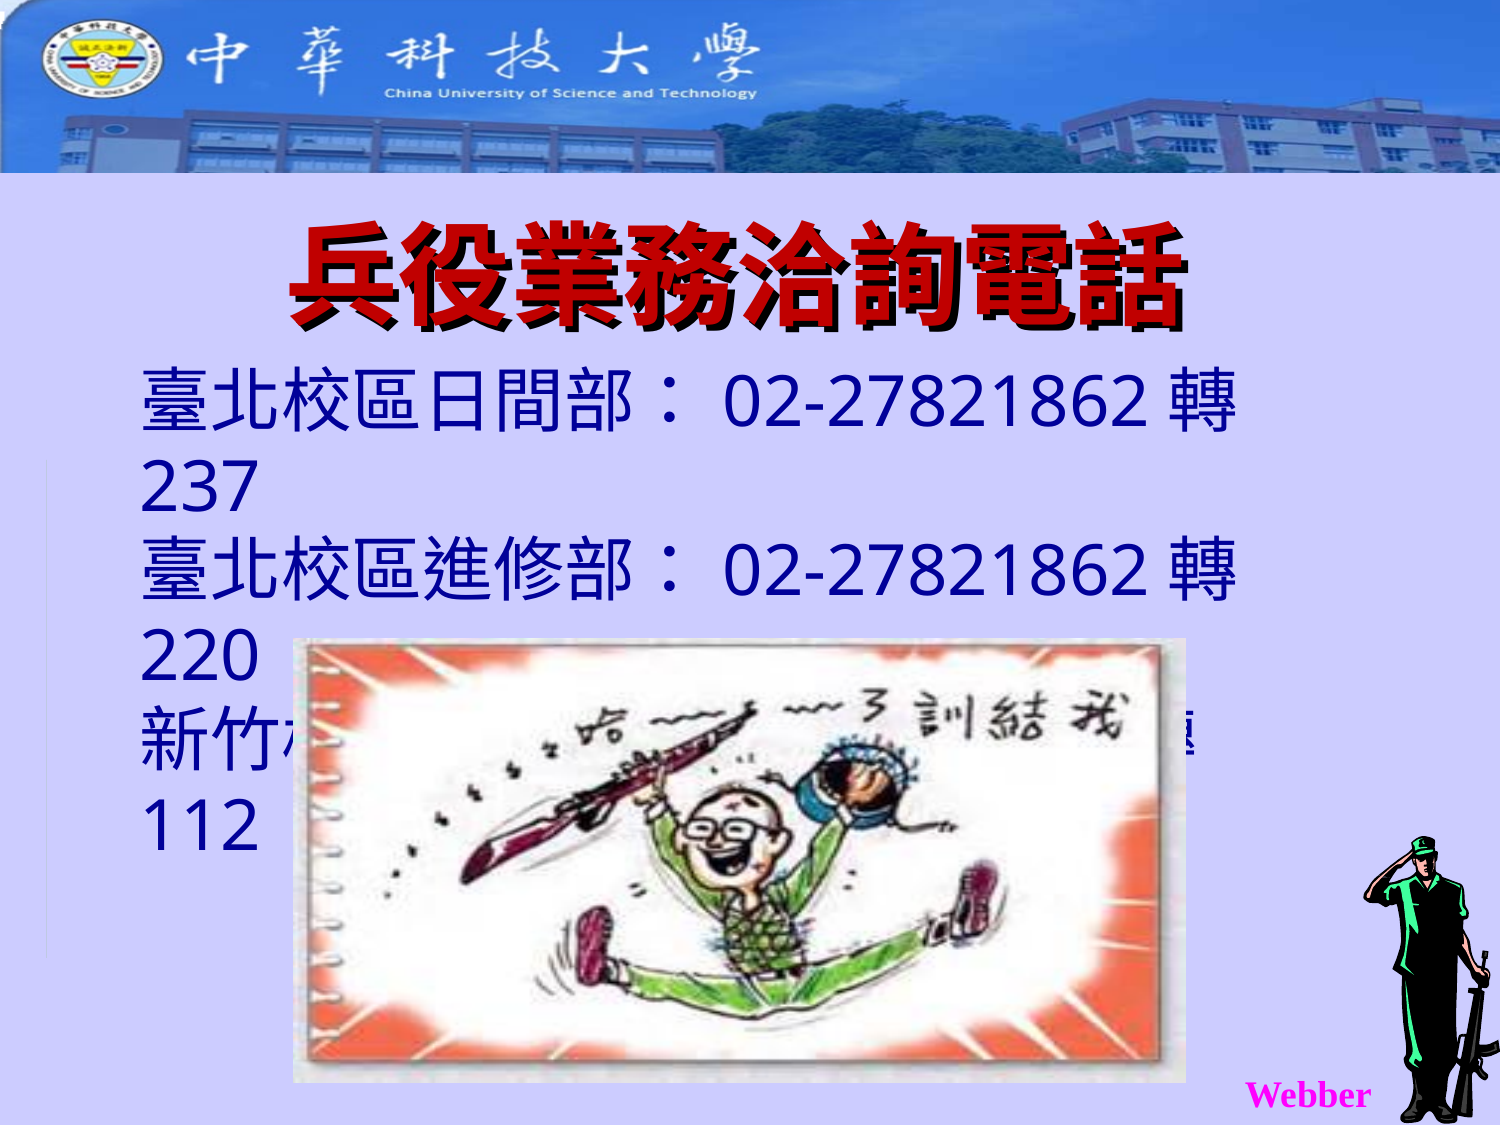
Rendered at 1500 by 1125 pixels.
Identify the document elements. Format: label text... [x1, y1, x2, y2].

picture [1363, 835, 1500, 1125]
picture [293, 638, 1186, 1083]
picture [0, 0, 1500, 173]
text_box 臺北校區日間部：02-27821862轉237 臺北校區進修部：02-27821862轉220 新竹校區學務組：03-5935707轉112 [124, 347, 1342, 621]
text_box 兵役業務洽詢電話 [270, 196, 1200, 346]
text_box Webber [1229, 1062, 1407, 1123]
